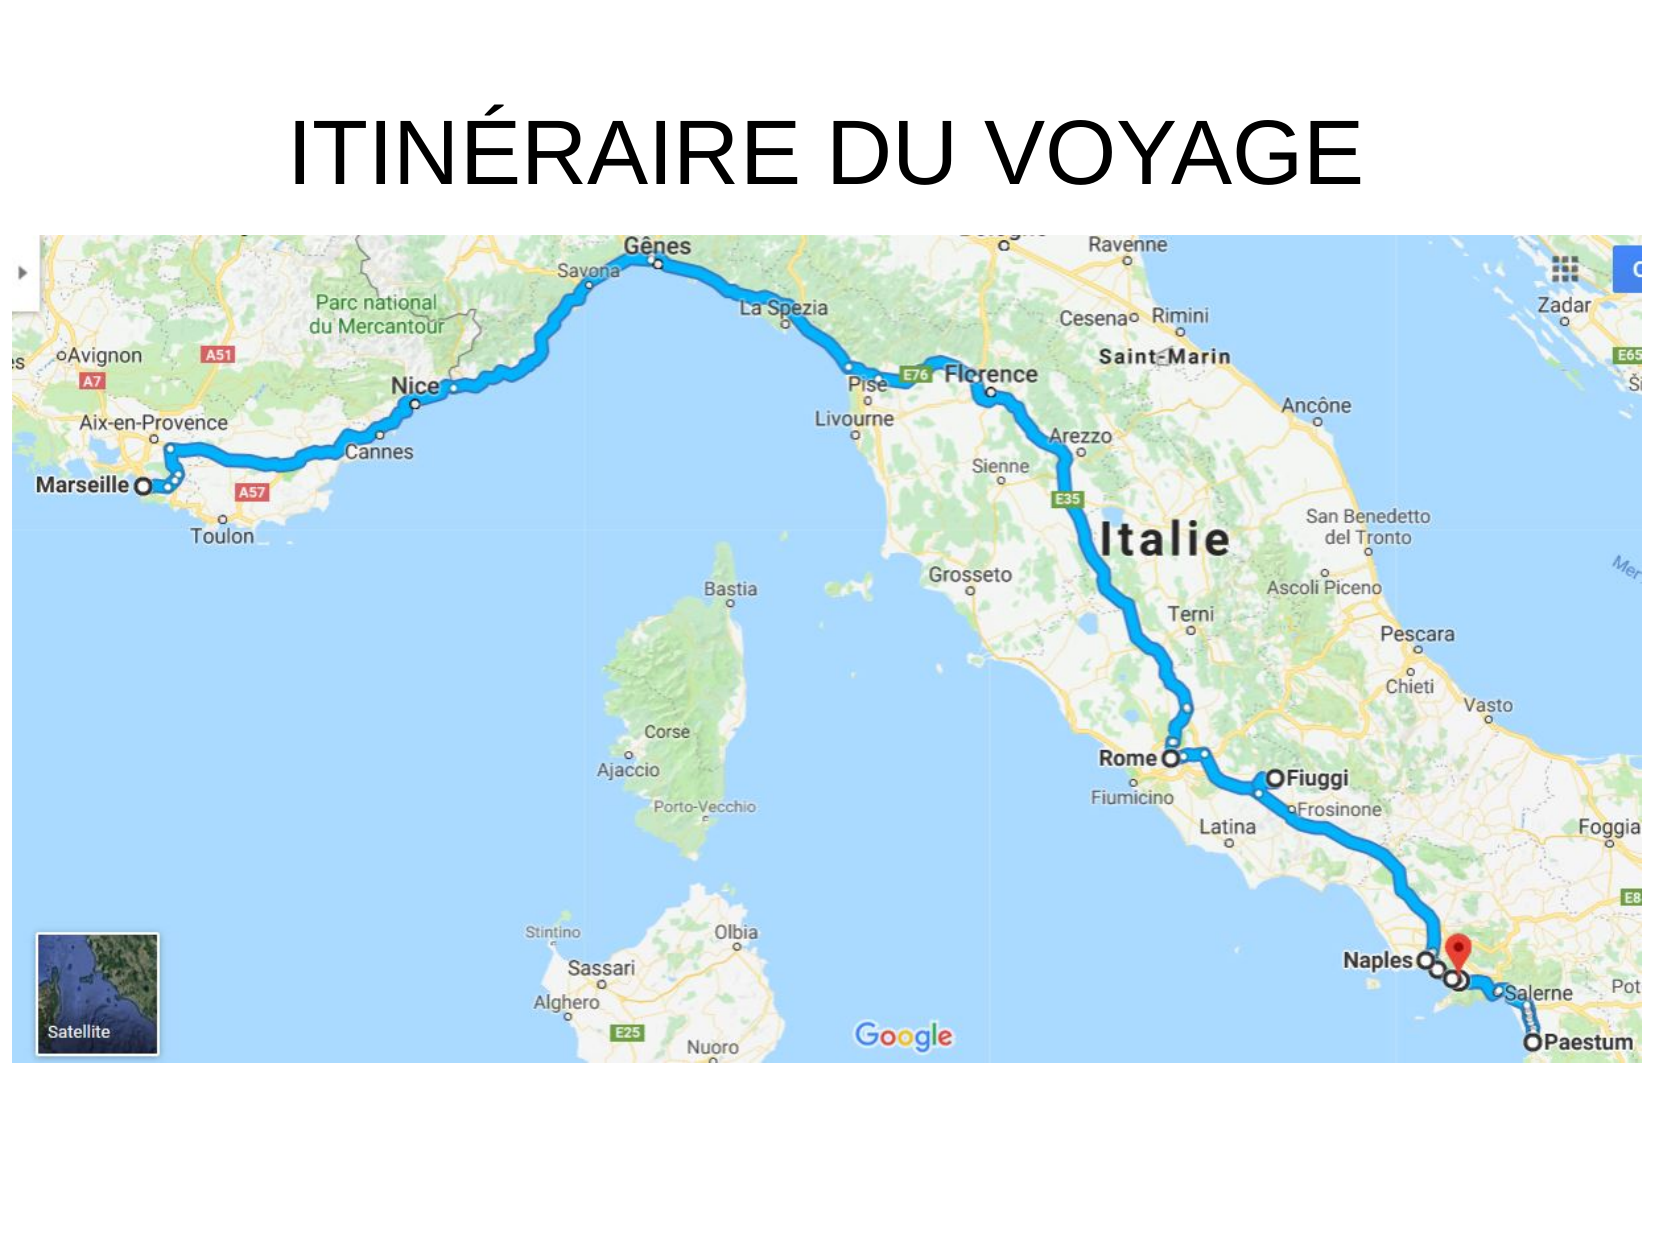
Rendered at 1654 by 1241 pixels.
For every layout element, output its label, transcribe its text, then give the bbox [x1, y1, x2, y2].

picture [12, 235, 1642, 1063]
title ITINÉRAIRE DU VOYAGE [82, 49, 1571, 235]
